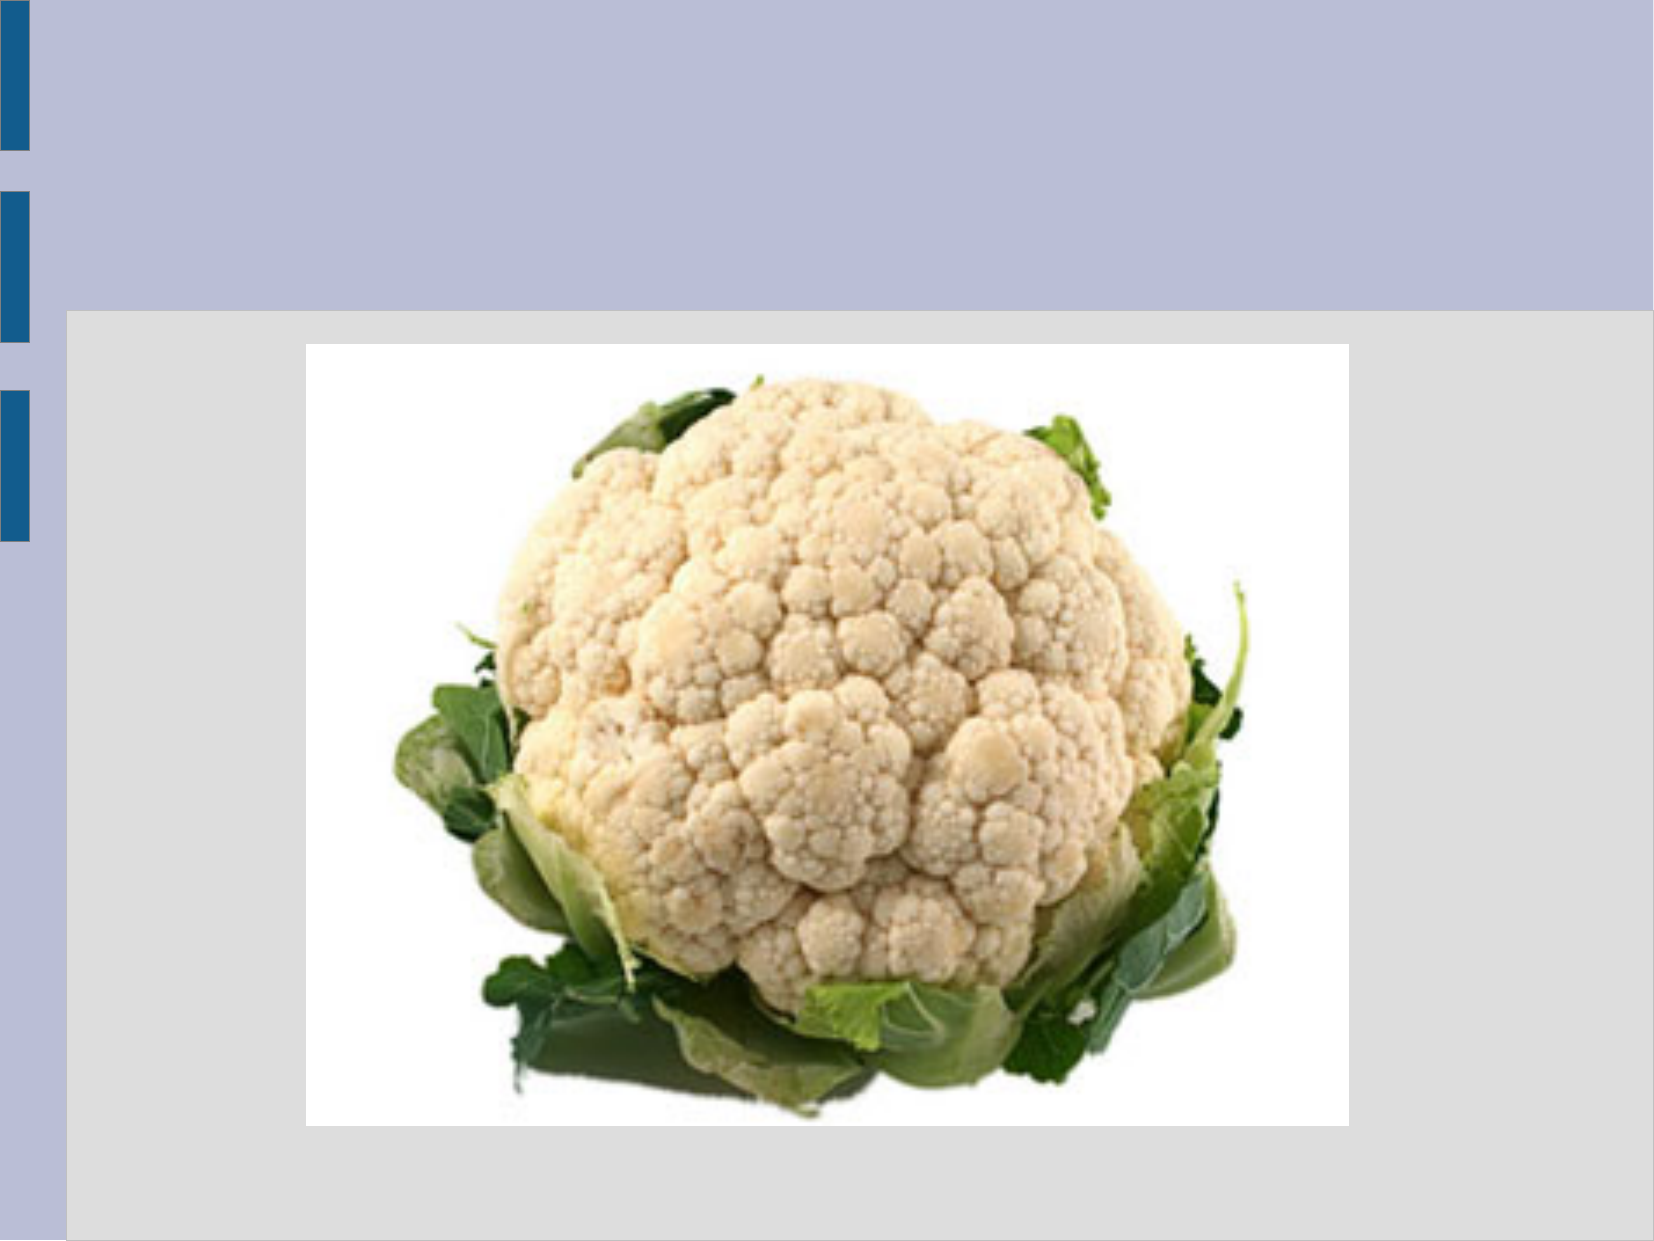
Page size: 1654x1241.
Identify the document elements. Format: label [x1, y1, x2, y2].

picture [306, 344, 1349, 1126]
